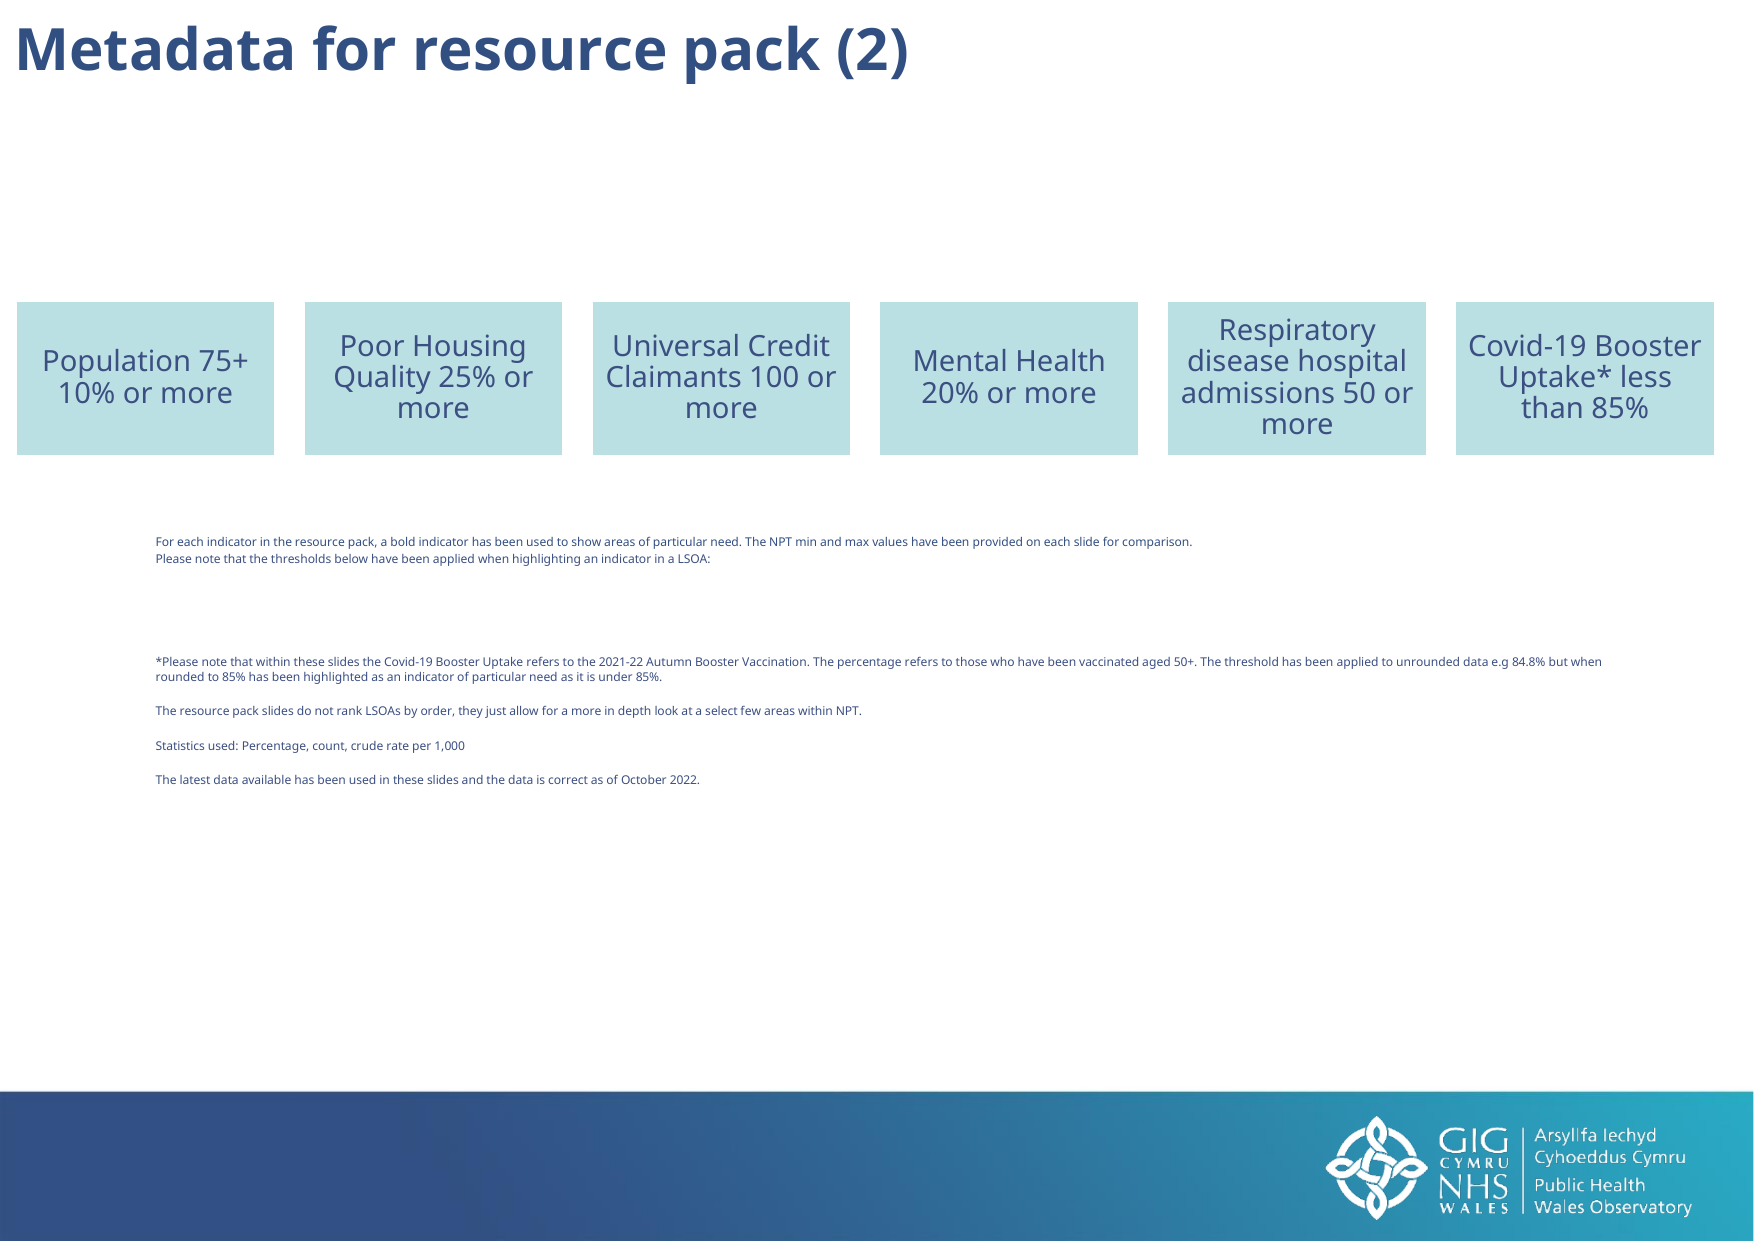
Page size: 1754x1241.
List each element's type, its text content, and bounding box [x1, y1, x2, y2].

list For each indicator in the resource pack, a bold indicator has been used to show areas of particular need. The NPT min and max values have been provided on each slide for comparison. Please note that the thresholds below have been applied when highlighting an indicator in a LSOA: *Please note that within these slides the Covid-19 Booster Uptake refers to the 2021-22 Autumn Booster Vaccination. The percentage refers to those who have been vaccinated aged 50+. The threshold has been applied to unrounded data e.g 84.8% but when rounded to 85% has been highlighted as an indicator of particular need as it is under 85%. The resource pack slides do not rank LSOAs by order, they just allow for a more in depth look at a select few areas within NPT. Statistics used: Percentage, count, crude rate per 1,000 The latest data available has been used in these slides and the data is correct as of October 2022. [0, 112, 1754, 1141]
text_box Respiratory disease hospital admissions 50 or more [1166, 299, 1429, 457]
text_box Metadata for resource pack (2) [14, 12, 1471, 77]
text_box Mental Health 20% or more [878, 299, 1141, 457]
text_box Covid-19 Booster Uptake* less than 85% [1454, 299, 1717, 457]
text_box Poor Housing Quality 25% or more [302, 299, 565, 457]
text_box Universal Credit Claimants 100 or more [590, 299, 853, 457]
text_box Population 75+ 10% or more [14, 299, 277, 457]
